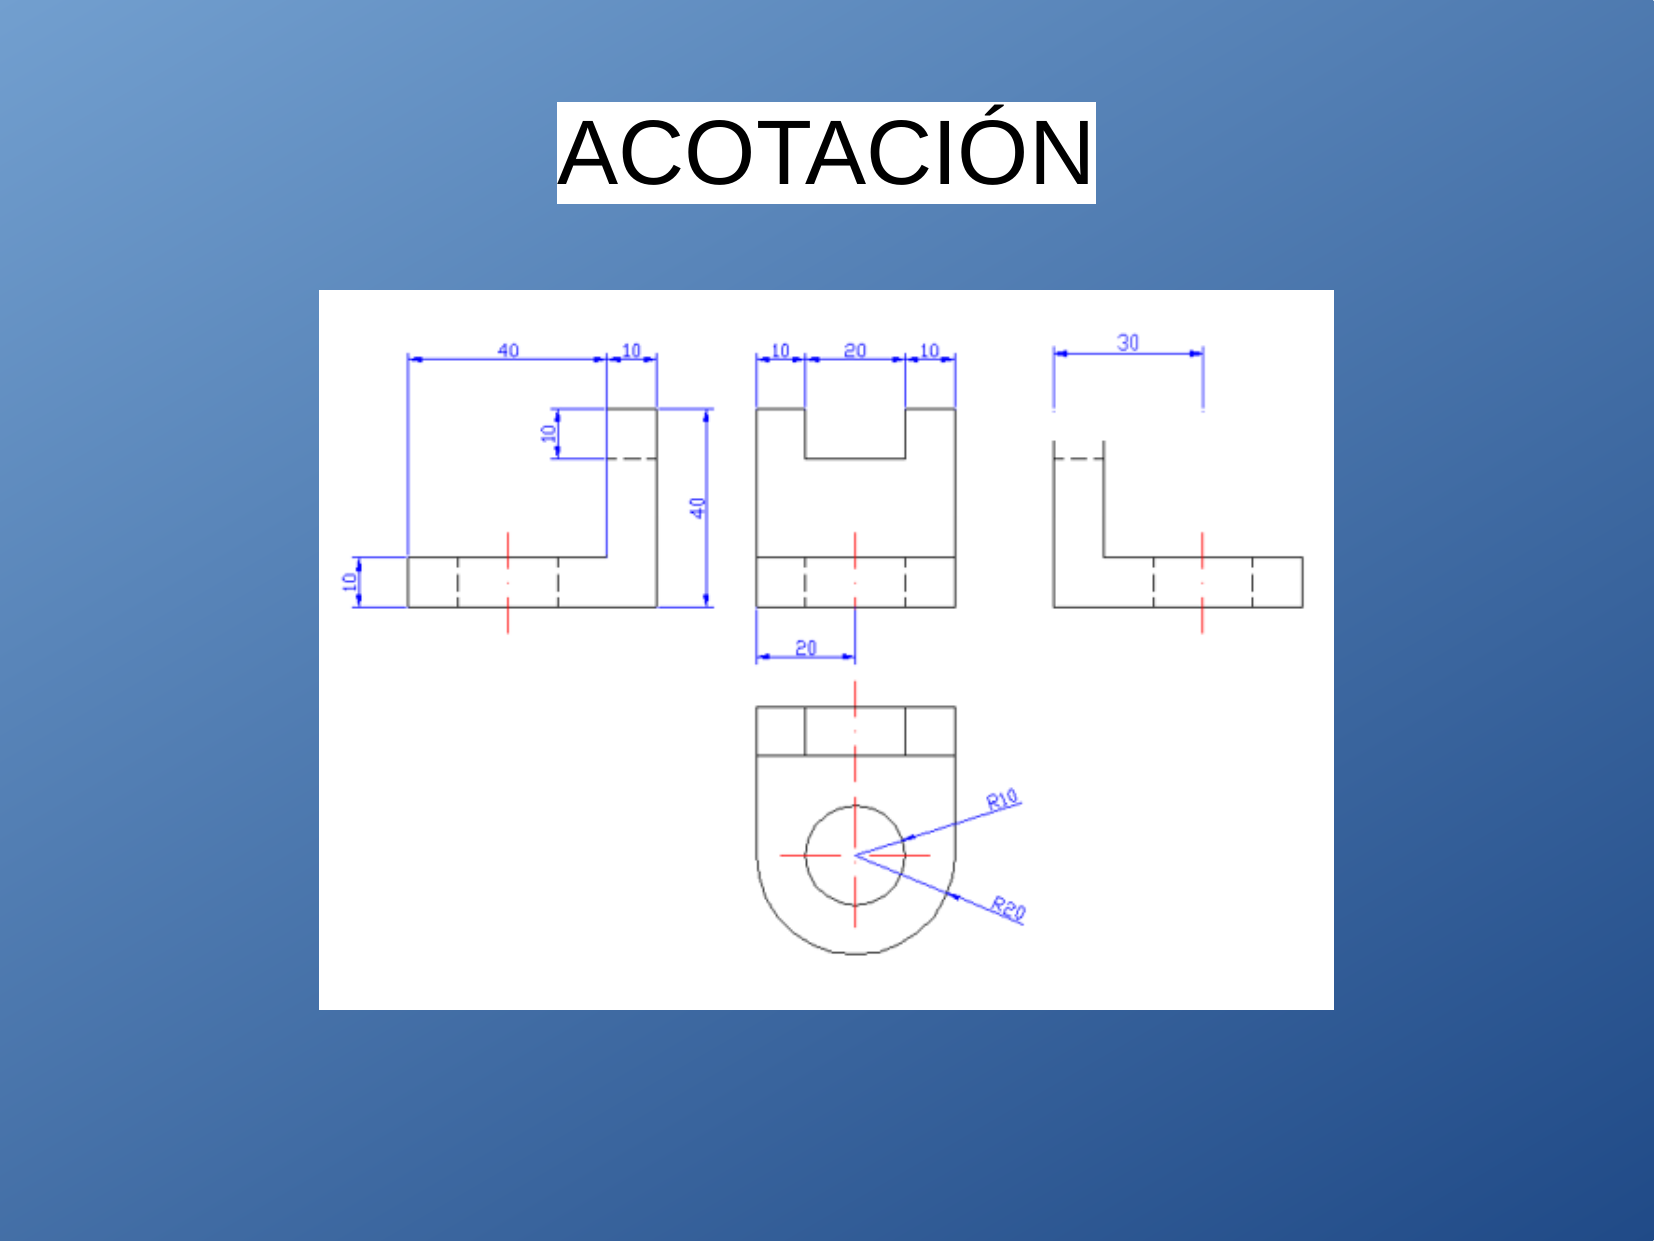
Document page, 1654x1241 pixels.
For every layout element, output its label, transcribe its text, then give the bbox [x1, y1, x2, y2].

picture [319, 290, 1334, 1010]
title ACOTACIÓN [82, 49, 1571, 257]
